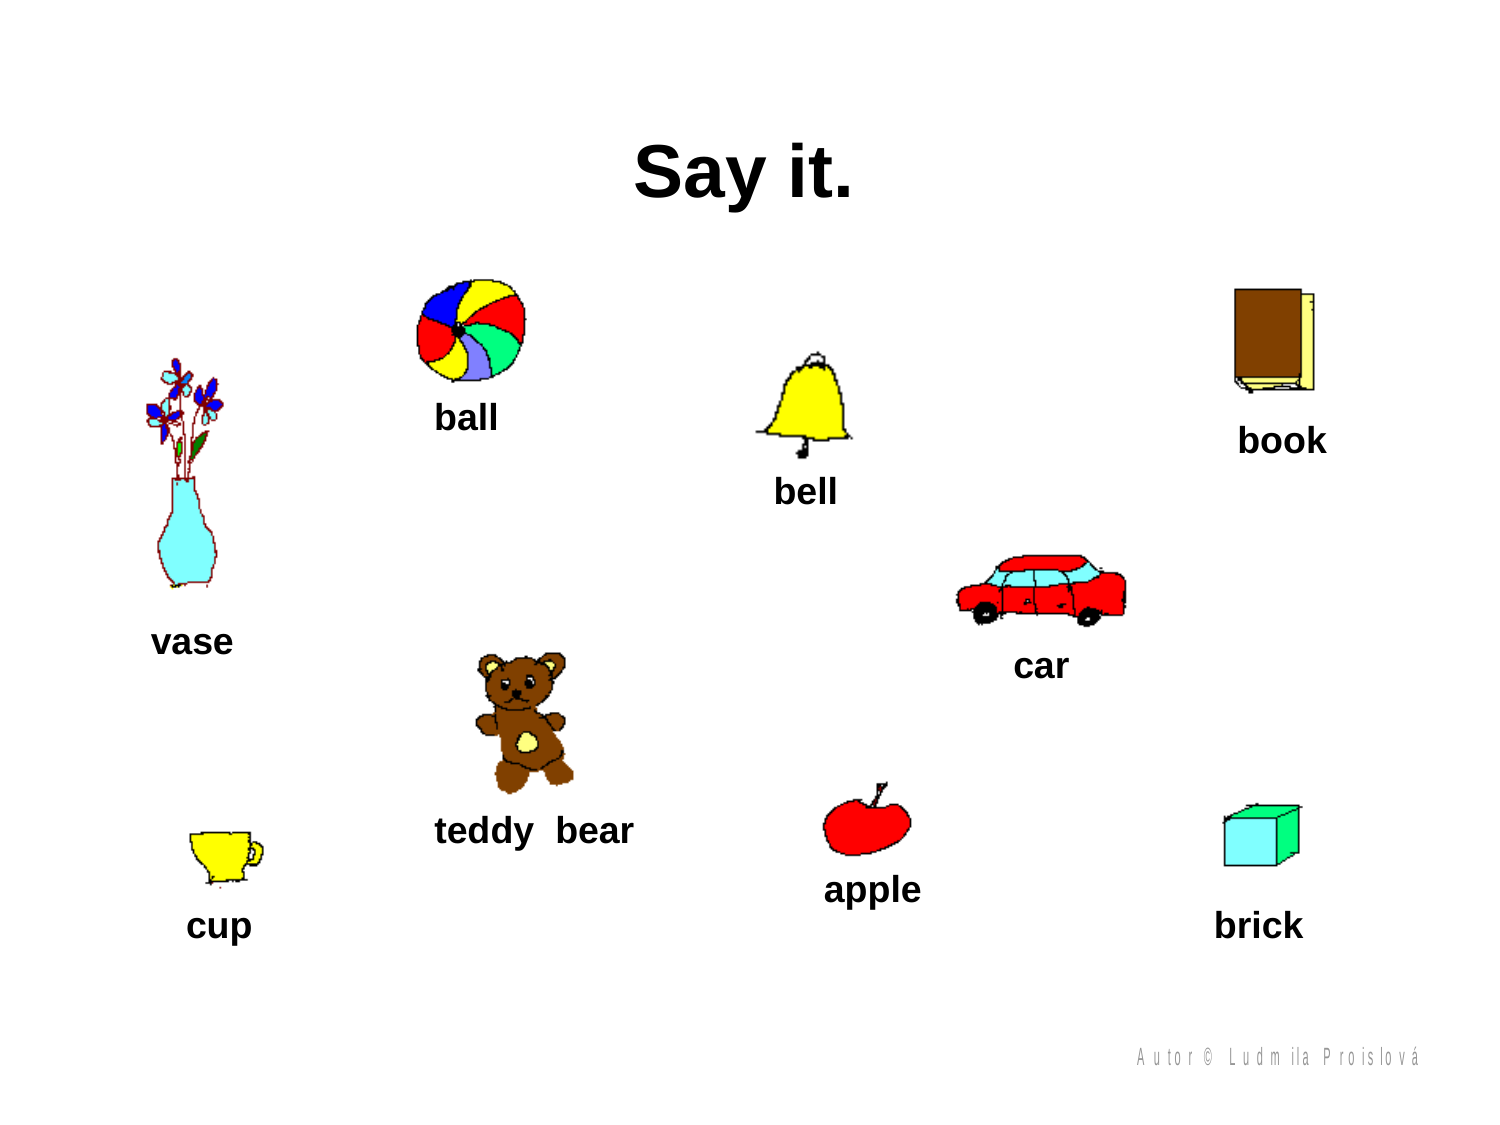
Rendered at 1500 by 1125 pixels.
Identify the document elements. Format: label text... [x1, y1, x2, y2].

picture [171, 810, 278, 903]
picture [950, 527, 1139, 635]
picture [809, 774, 921, 857]
picture [1222, 267, 1332, 408]
text_box car [998, 633, 1085, 694]
picture [454, 645, 591, 798]
text_box book [1222, 408, 1343, 470]
picture [123, 349, 246, 599]
picture [750, 337, 868, 472]
text_box brick [1199, 893, 1319, 954]
text_box apple [809, 857, 937, 919]
picture [1122, 1033, 1443, 1081]
text_box bell [758, 459, 854, 520]
picture [1210, 786, 1314, 884]
title Say it. [466, 101, 1022, 242]
text_box vase [136, 609, 249, 671]
text_box teddy bear [419, 798, 650, 860]
text_box cup [171, 893, 268, 954]
picture [395, 267, 538, 394]
text_box ball [419, 385, 514, 446]
